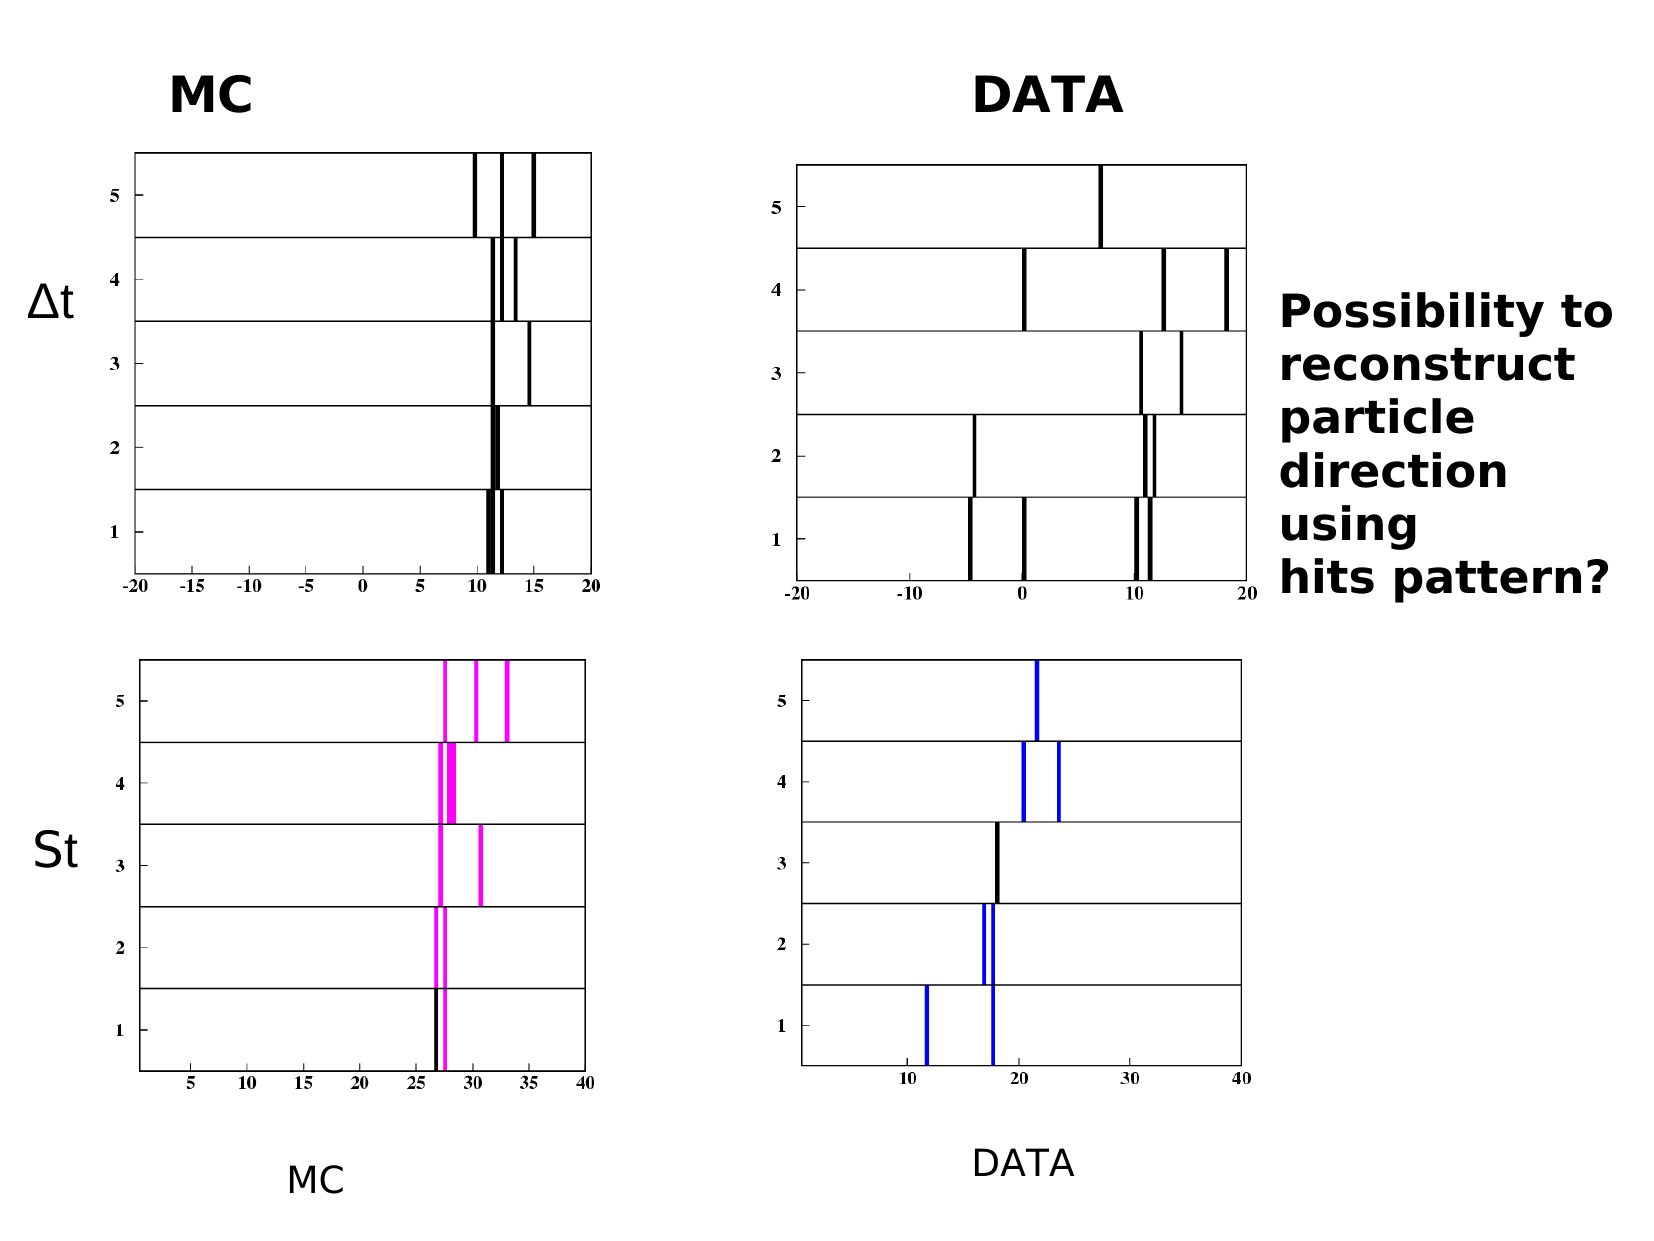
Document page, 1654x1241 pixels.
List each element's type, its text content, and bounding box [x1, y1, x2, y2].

text_box St [17, 814, 98, 893]
text_box Possibility to reconstruct particle direction using hits pattern? [1263, 277, 1648, 612]
text_box Δt [11, 265, 95, 339]
picture [82, 100, 609, 1123]
text_box DATA [956, 1133, 1223, 1193]
picture [744, 112, 1270, 1123]
text_box MC [153, 59, 390, 133]
text_box DATA [956, 59, 1193, 133]
text_box MC [271, 1151, 538, 1210]
